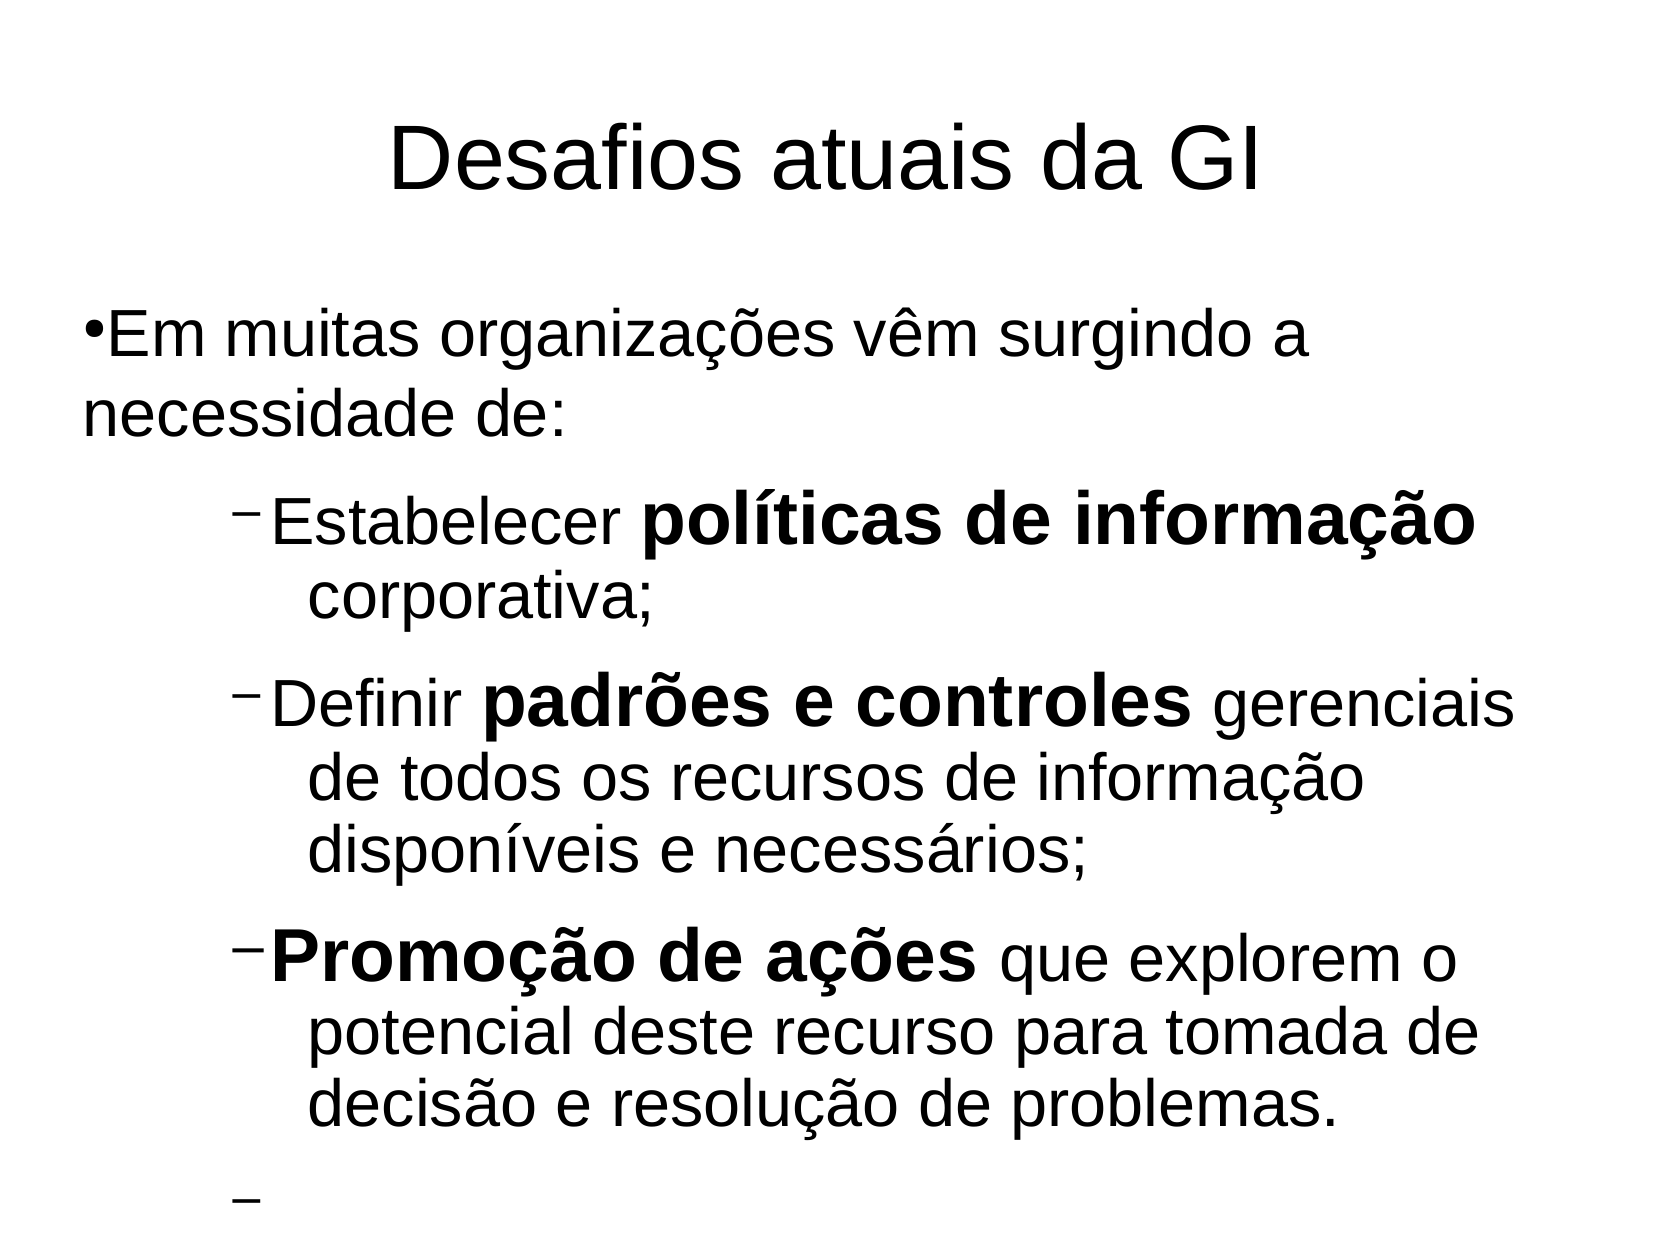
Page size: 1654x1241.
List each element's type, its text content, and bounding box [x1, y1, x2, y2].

title Desafios atuais da GI [82, 49, 1571, 257]
list Em muitas organizações vêm surgindo a necessidade de: Estabelecer políticas de informação corporativa; Definir padrões e controles gerenciais de todos os recursos de informação disponíveis e necessários; Promoção de ações que explorem o potencial deste recurso para tomada de decisão e resolução de problemas. [82, 290, 1571, 1170]
